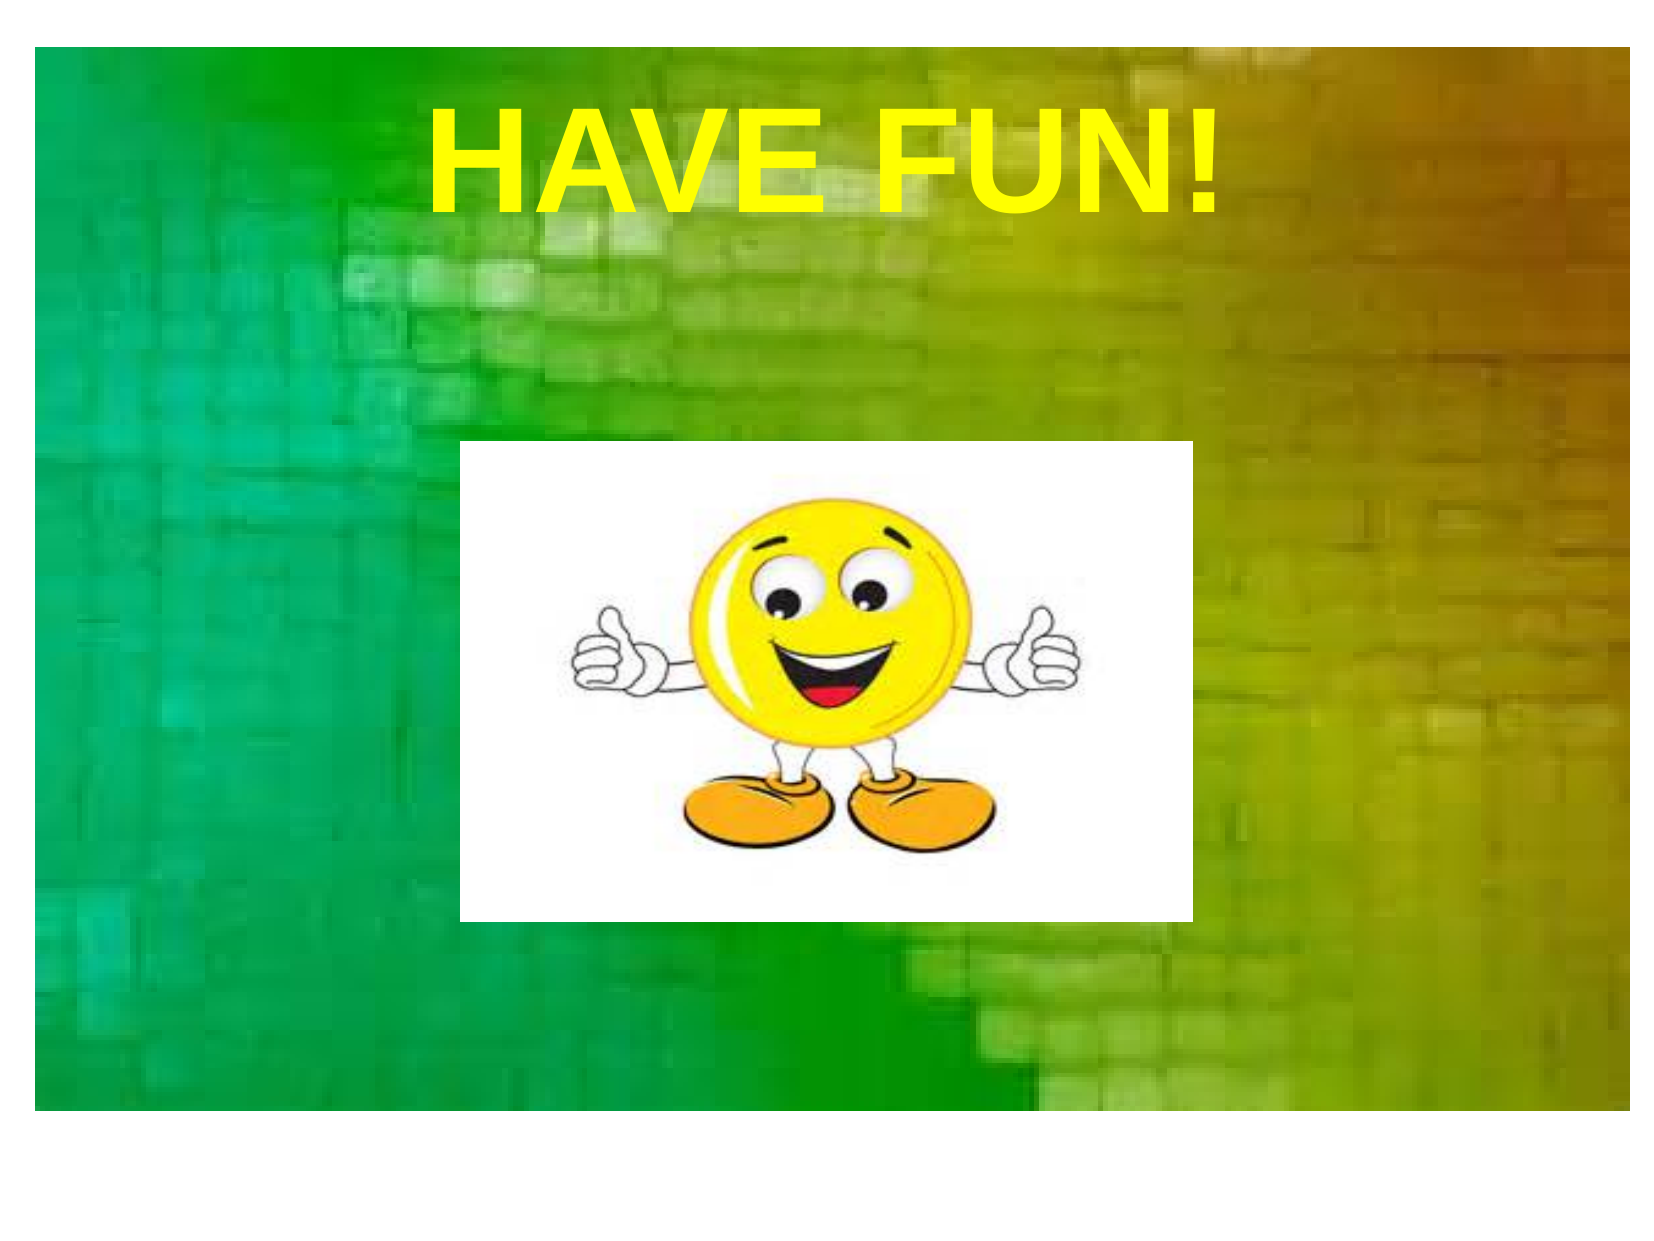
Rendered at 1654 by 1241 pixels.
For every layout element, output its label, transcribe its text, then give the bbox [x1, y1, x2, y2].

picture [35, 47, 1630, 1111]
title HAVE FUN! [82, 49, 1571, 257]
